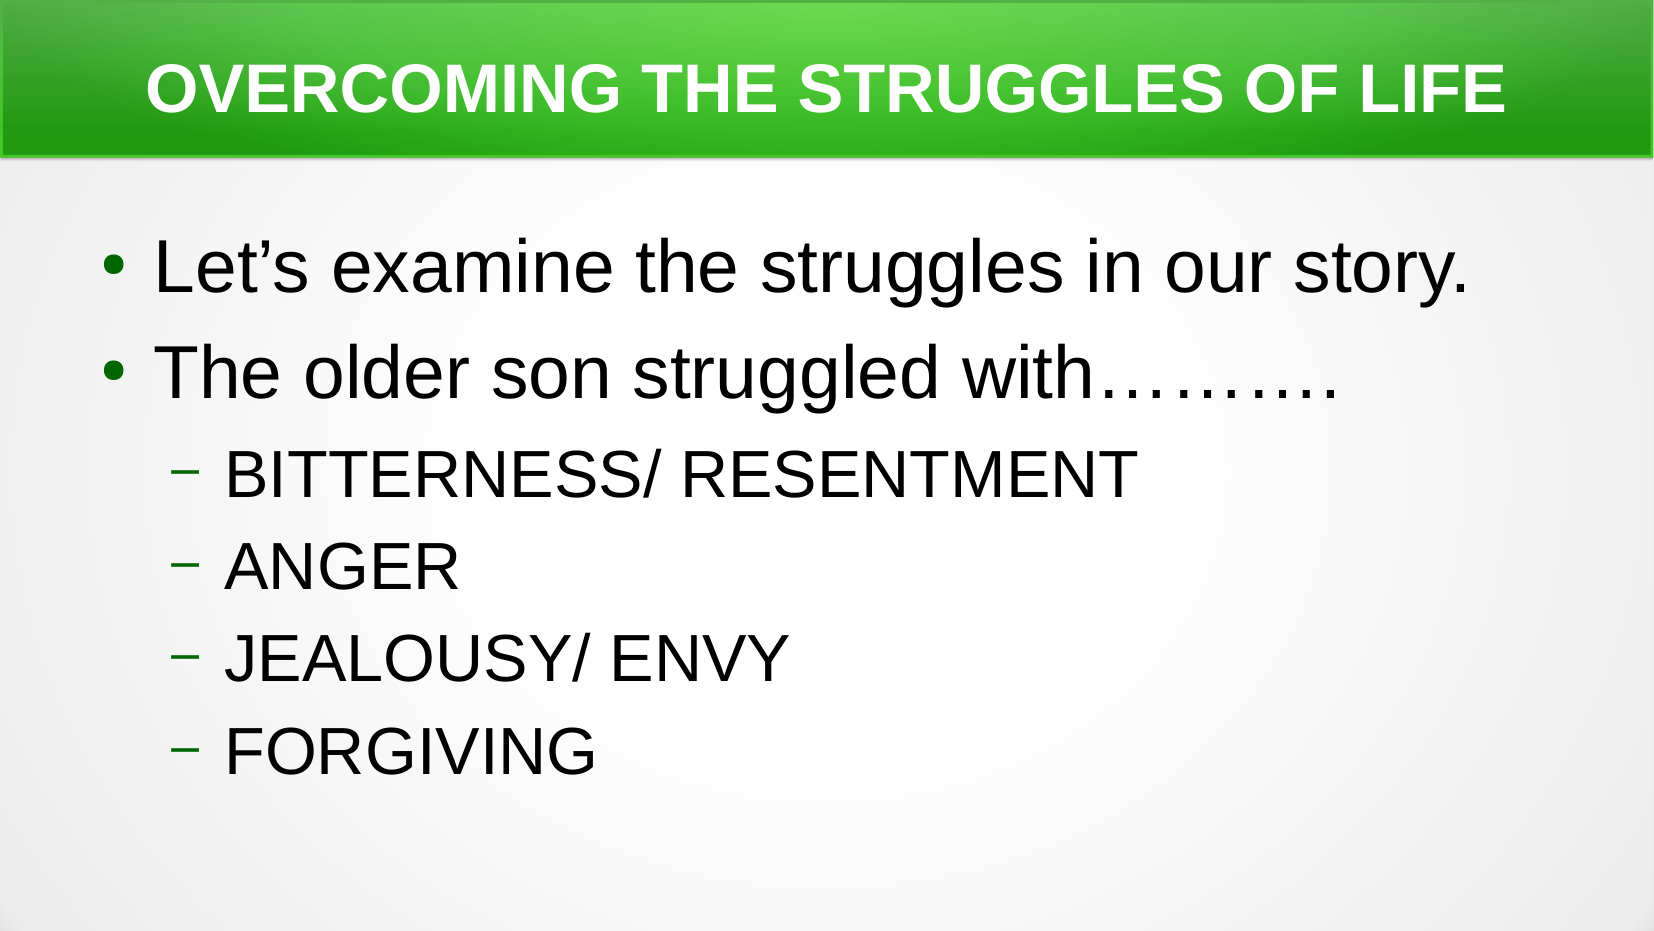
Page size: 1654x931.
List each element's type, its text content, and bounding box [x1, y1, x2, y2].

list Let’s examine the struggles in our story. The older son struggled with………. BITTERNESS/ RESENTMENT ANGER JEALOUSY/ ENVY FORGIVING [82, 224, 1571, 886]
title OVERCOMING THE STRUGGLES OF LIFE [82, 35, 1571, 142]
